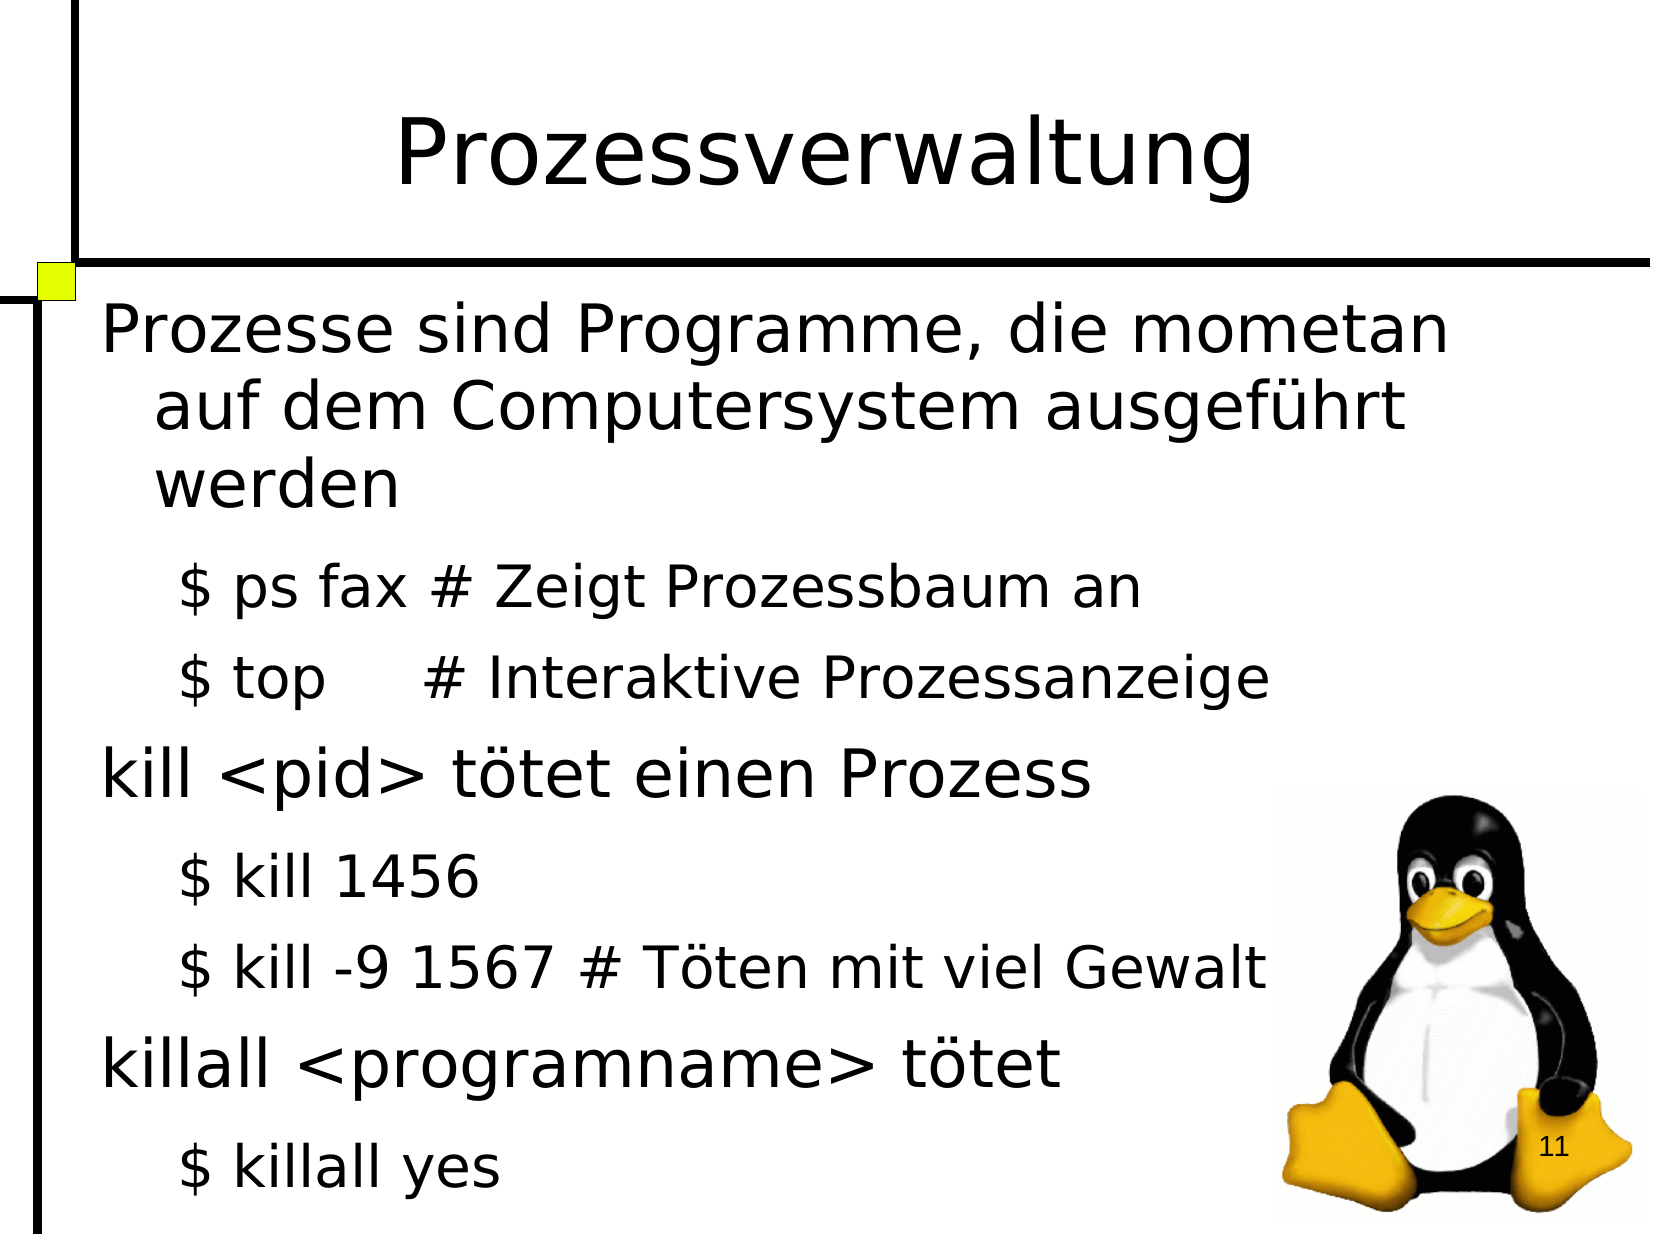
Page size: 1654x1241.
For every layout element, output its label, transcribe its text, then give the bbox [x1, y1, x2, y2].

list Prozesse sind Programme, die mometan auf dem Computersystem ausgeführt werden $ ps fax # Zeigt Prozessbaum an $ top # Interaktive Prozessanzeige kill <pid> tötet einen Prozess $ kill 1456 $ kill -9 1567 # Töten mit viel Gewalt killall <programname> tötet $ killall yes [82, 290, 1571, 1201]
title Prozessverwaltung [82, 49, 1571, 257]
picture [1275, 787, 1642, 1223]
